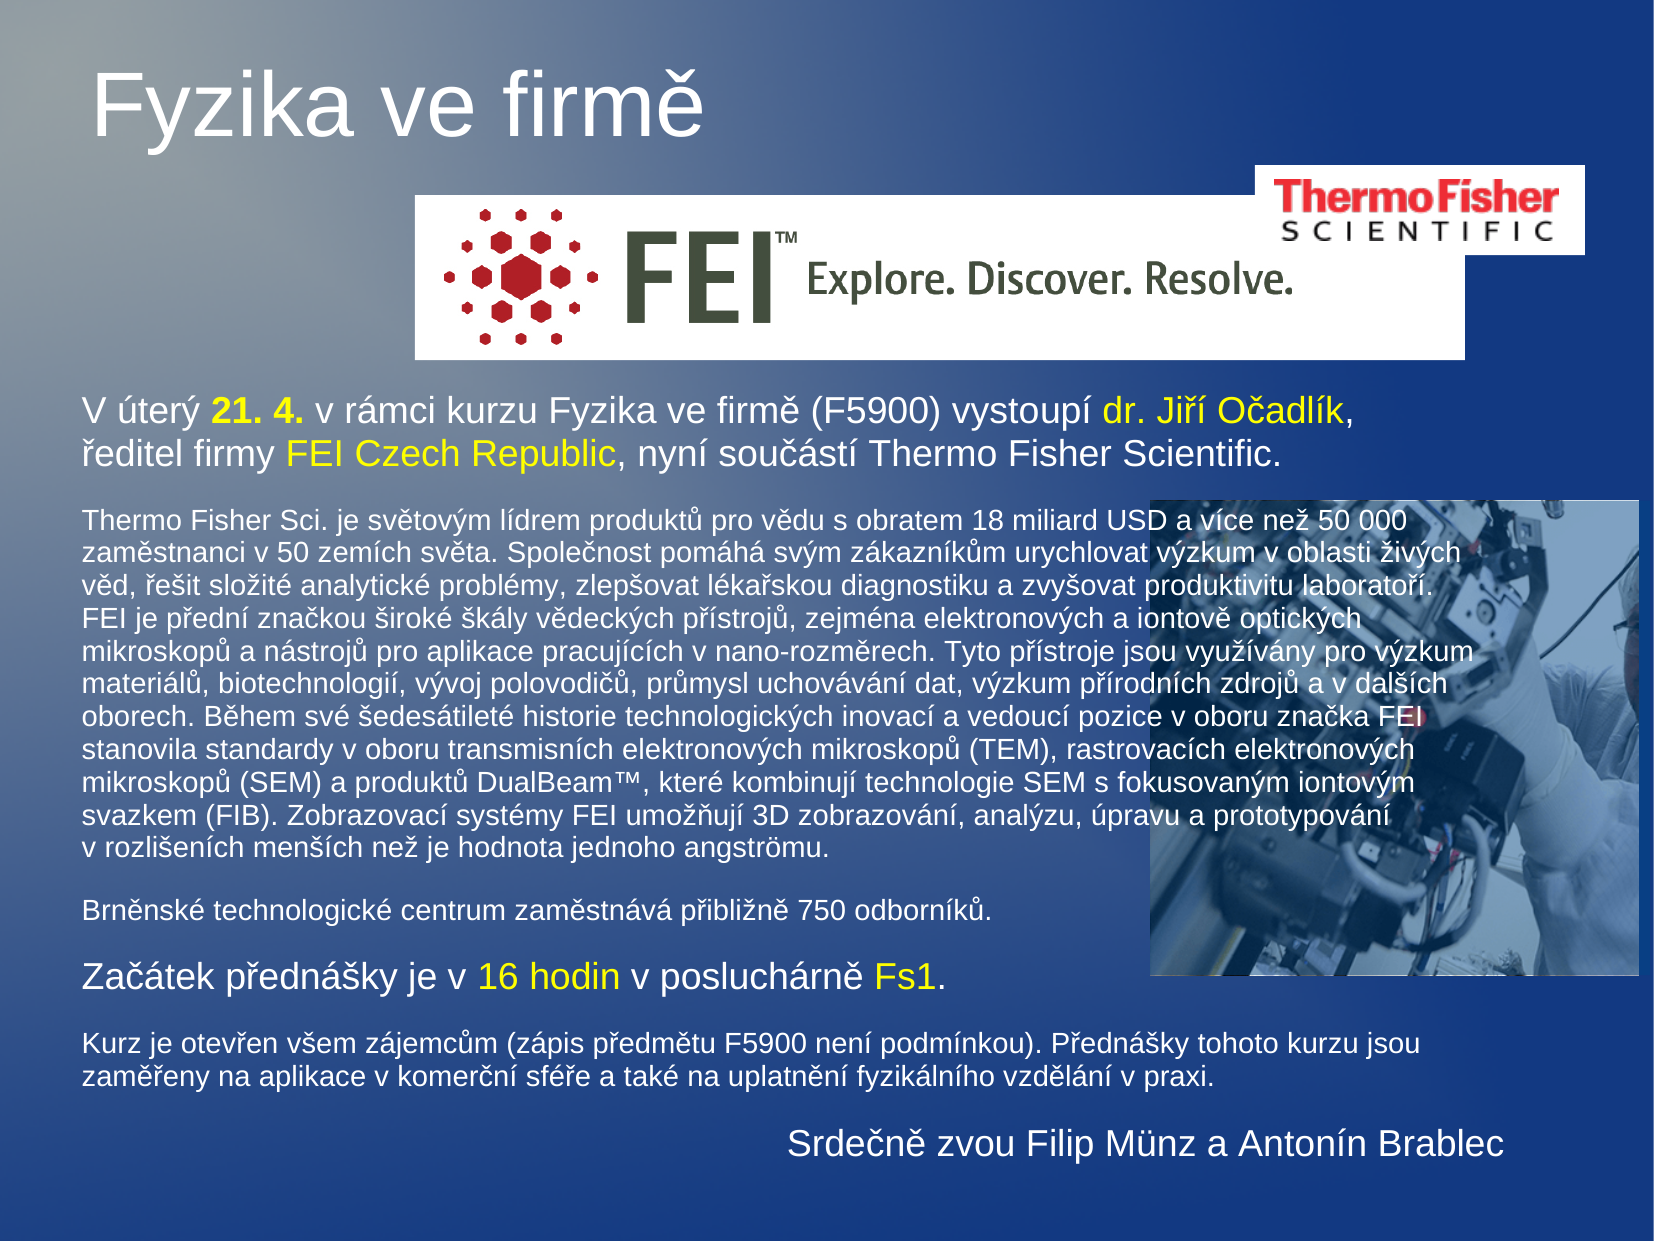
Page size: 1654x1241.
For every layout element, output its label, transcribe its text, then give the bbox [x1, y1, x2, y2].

text_box [414, 165, 1585, 361]
picture [0, 0, 1654, 1241]
title Fyzika ve firmě [90, 15, 1336, 196]
list V úterý 21. 4. v rámci kurzu Fyzika ve firmě (F5900) vystoupí dr. Jiří Očadlík, ředitel firmy FEI Czech Republic, nyní součástí Thermo Fisher Scientific. Thermo Fisher Sci. je světovým lídrem produktů pro vědu s obratem 18 miliard USD a více než 50 000 zaměstnanci v 50 zemích světa. Společnost pomáhá svým zákazníkům urychlovat výzkum v oblasti živých věd, řešit složité analytické problémy, zlepšovat lékařskou diagnostiku a zvyšovat produktivitu laboratoří. FEI je přední značkou široké škály vědeckých přístrojů, zejména elektronových a iontově optických mikroskopů a nástrojů pro aplikace pracujících v nano-rozměrech. Tyto přístroje jsou využívány pro výzkum materiálů, biotechnologií, vývoj polovodičů, průmysl uchovávání dat, výzkum přírodních zdrojů a v dalších oborech. Během své šedesátileté historie technologických inovací a vedoucí pozice v oboru značka FEI stanovila standardy v oboru transmisních elektronových mikroskopů (TEM), rastrovacích elektronových mikroskopů (SEM) a produktů DualBeam™, které kombinují technologie SEM s fokusovaným iontovým svazkem (FIB). Zobrazovací systémy FEI umožňují 3D zobrazování, analýzu, úpravu a prototypování v rozlišeních menších než je hodnota jednoho angströmu. Brněnské technologické centrum zaměstnává přibližně 750 odborníků. Začátek přednášky je v 16 hodin v posluchárně Fs1. Kurz je otevřen všem zájemcům (zápis předmětu F5900 není podmínkou). Přednášky tohoto kurzu jsou zaměřeny na aplikace v komerční sféře a také na uplatnění fyzikálního vzdělání v praxi. Srdečně zvou Filip Münz a Antonín Brablec [81, 390, 1516, 1165]
text_box [1516, 500, 1650, 976]
